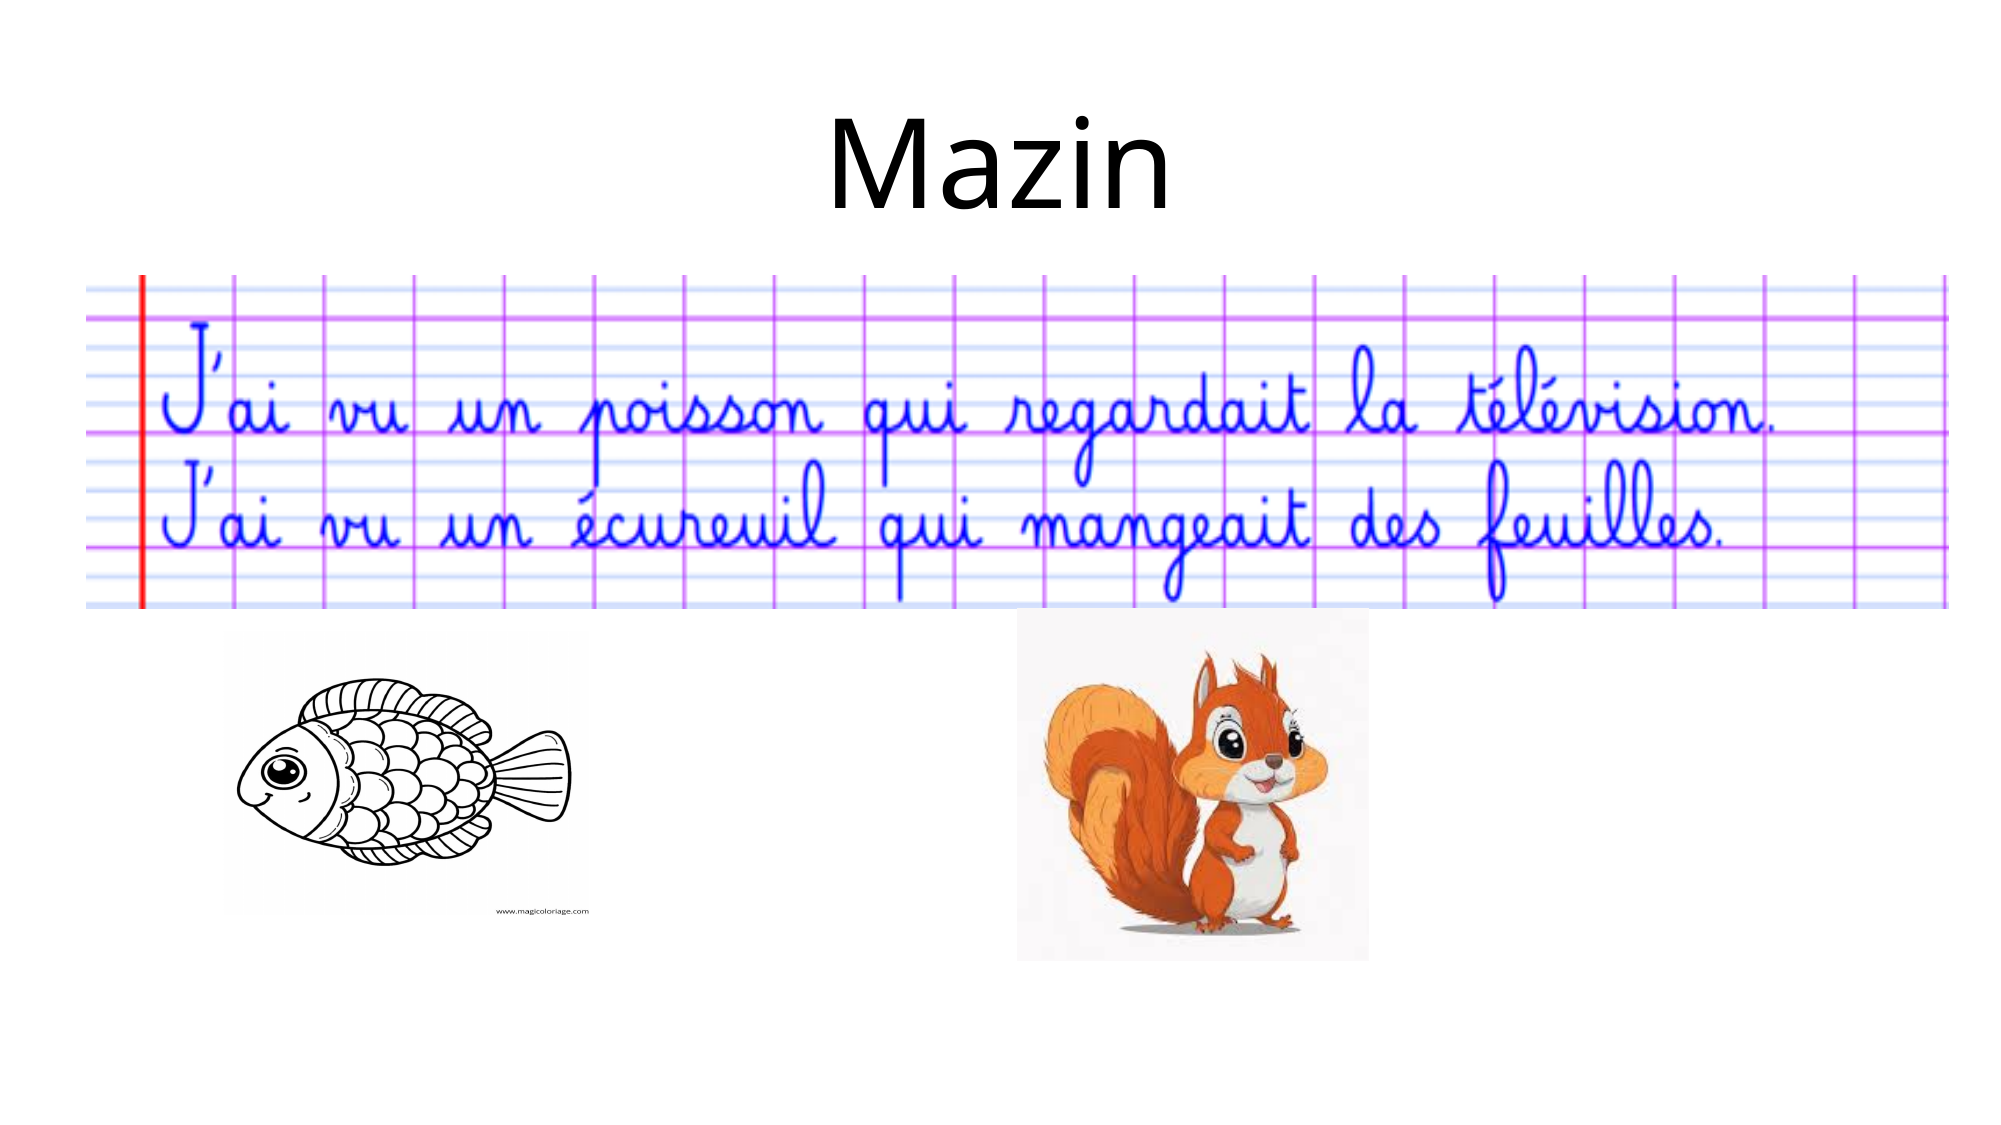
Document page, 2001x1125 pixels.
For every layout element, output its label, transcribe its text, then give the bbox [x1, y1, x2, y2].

picture [223, 631, 589, 916]
title Mazin [137, 59, 1863, 275]
picture [86, 275, 1949, 961]
